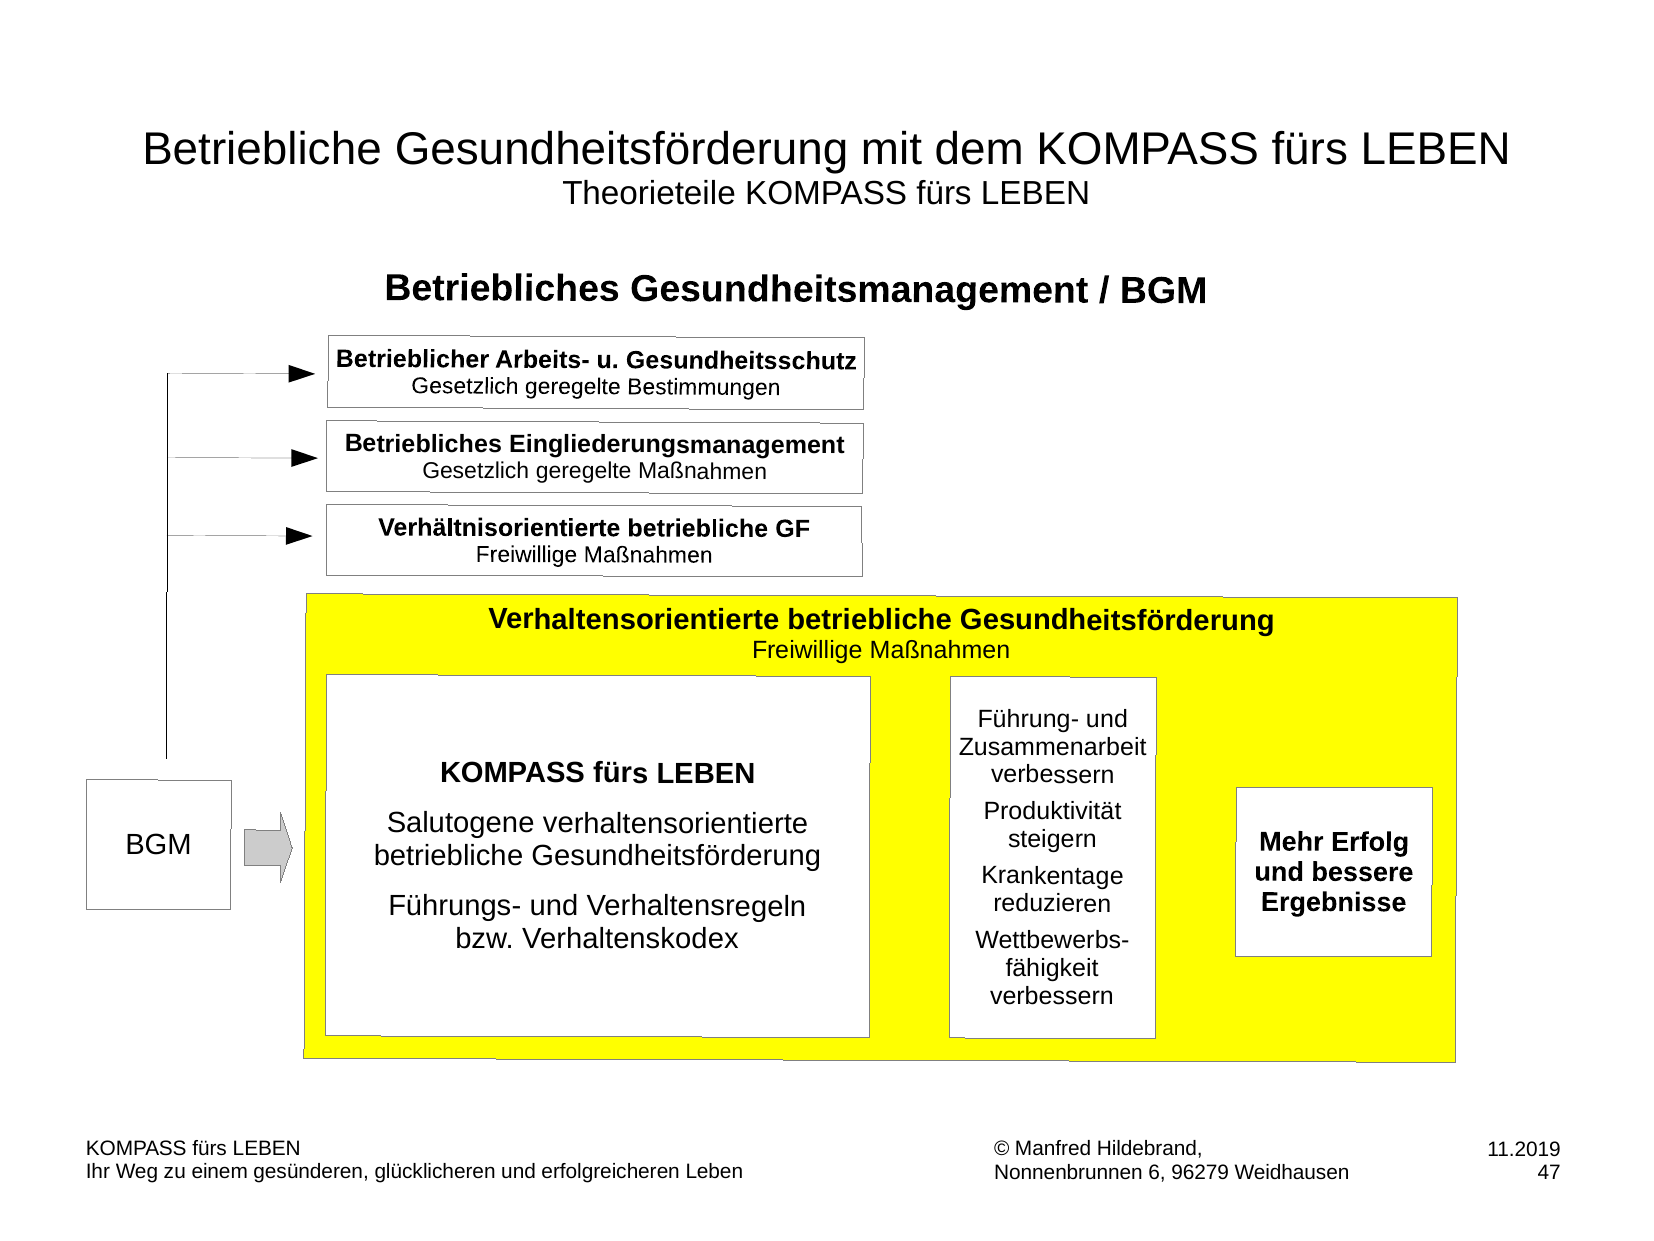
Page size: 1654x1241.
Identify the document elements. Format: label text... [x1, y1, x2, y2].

text_box © Manfred Hildebrand, Nonnenbrunnen 6, 96279 Weidhausen [979, 1118, 1389, 1203]
text_box Führung- und Zusammenarbeit verbessern Produktivität steigern Krankentage reduzieren Wettbewerbs- fähigkeit verbessern [949, 676, 1157, 1039]
text_box Verhältnisorientierte betriebliche GF Freiwillige Maßnahmen [326, 504, 863, 577]
text_box Verhaltensorientierte betriebliche Gesundheitsförderung Freiwillige Maßnahmen [303, 593, 1458, 1063]
text_box Betrieblicher Arbeits- u. Gesundheitsschutz Gesetzlich geregelte Bestimmungen [327, 335, 865, 410]
text_box 11.2019 47 [1405, 1118, 1576, 1203]
text_box Betriebliches Eingliederungsmanagement Gesetzlich geregelte Maßnahmen [326, 420, 864, 494]
text_box KOMPASS fürs LEBEN Ihr Weg zu einem gesünderen, glücklicheren und erfolgreicheren Leben [70, 1118, 964, 1202]
text_box KOMPASS fürs LEBEN Salutogene verhaltensorientierte betriebliche Gesundheitsförderung Führungs- und Verhaltensregeln bzw. Verhaltenskodex [325, 674, 871, 1038]
text_box [244, 812, 293, 883]
text_box Betriebliches Gesundheitsmanagement / BGM [86, 258, 1505, 330]
title Betriebliche Gesundheitsförderung mit dem KOMPASS fürs LEBEN Theorieteile KOMPASS fürs LEBEN [82, 46, 1571, 252]
text_box BGM [86, 779, 232, 910]
text_box Mehr Erfolg und bessere Ergebnisse [1235, 787, 1433, 957]
